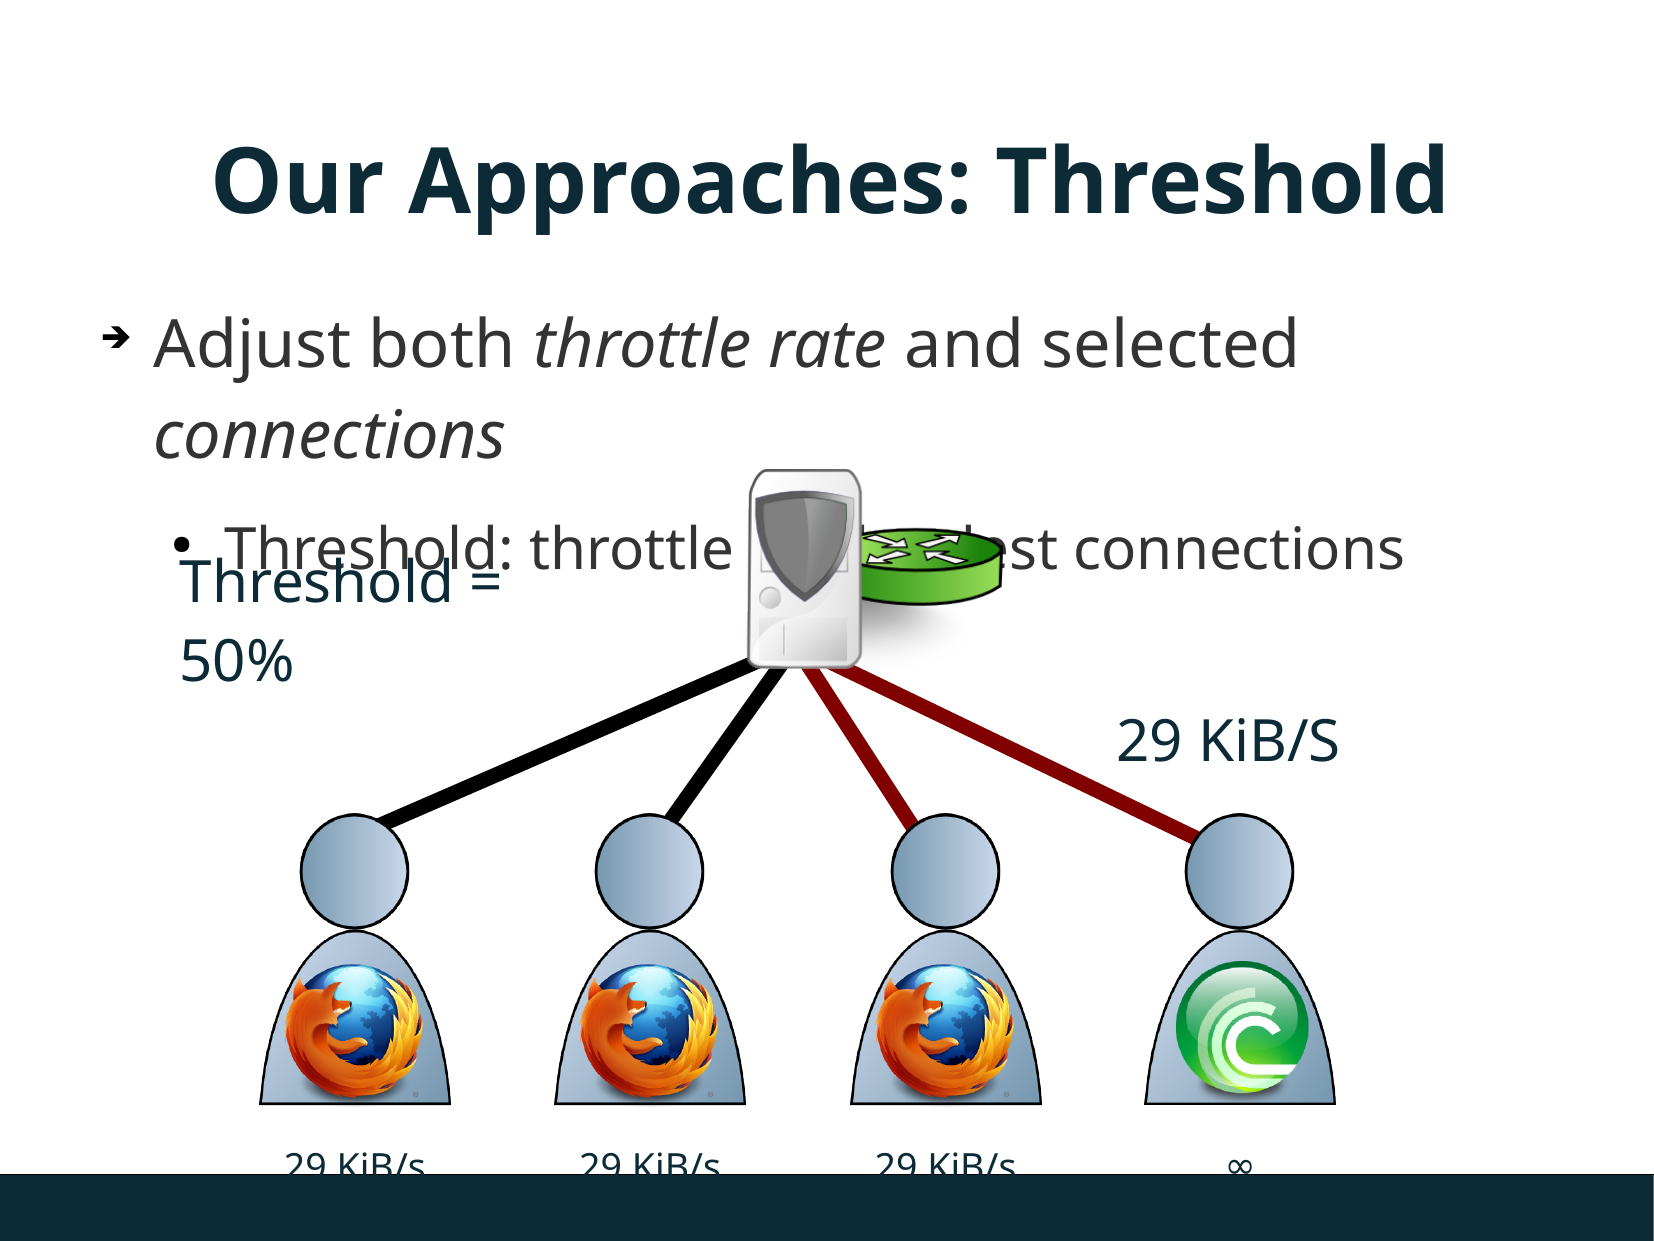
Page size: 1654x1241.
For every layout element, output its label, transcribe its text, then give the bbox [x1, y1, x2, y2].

picture [1144, 813, 1336, 1106]
text_box Threshold = 50% [165, 532, 646, 615]
picture [850, 813, 1042, 1111]
picture [735, 469, 1003, 676]
title Our Approaches: Threshold [86, 74, 1575, 282]
picture [554, 813, 746, 1111]
picture [259, 813, 451, 1111]
text_box 29 KiB/S [1101, 692, 1417, 775]
list Adjust both throttle rate and selected connections Threshold: throttle the loudest connections [82, 296, 1571, 1115]
